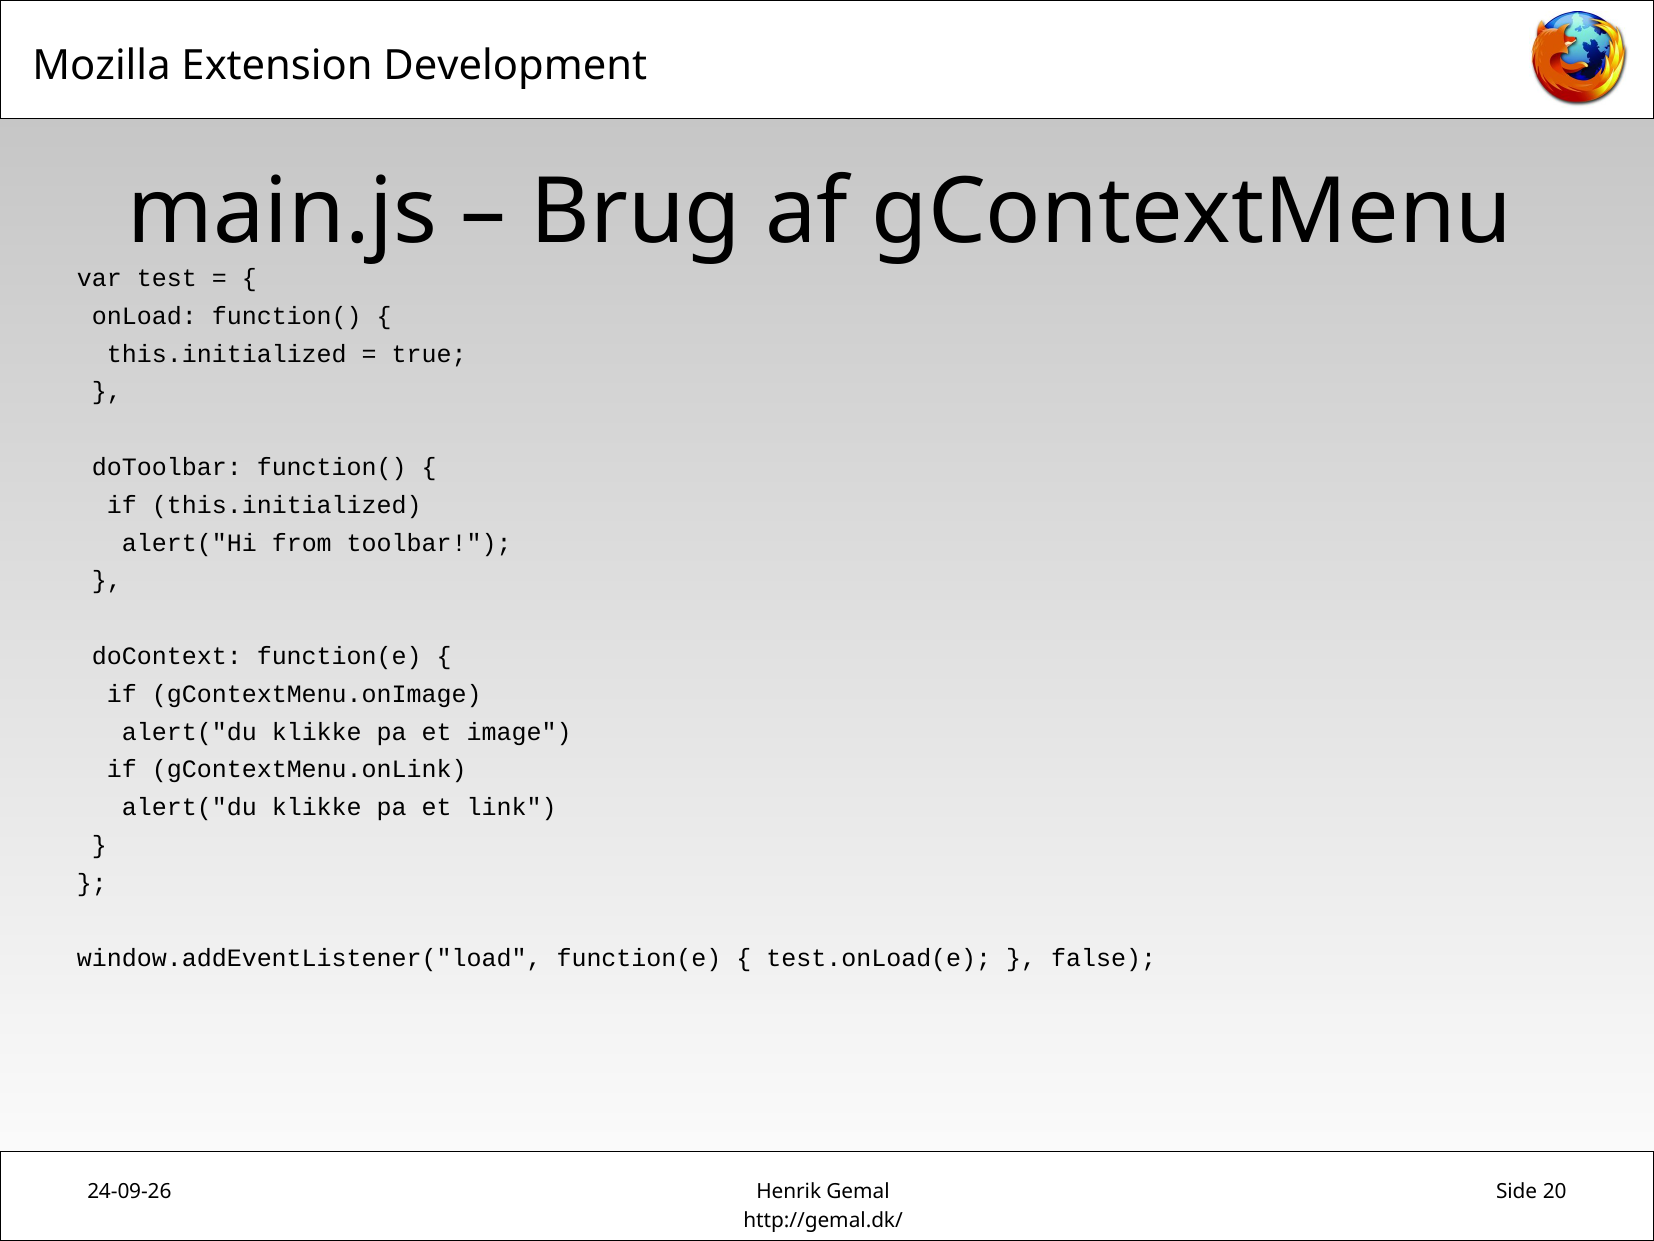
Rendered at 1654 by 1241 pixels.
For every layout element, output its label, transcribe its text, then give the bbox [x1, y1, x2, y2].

title main.js – Brug af gContextMenu [76, 147, 1565, 265]
picture [1529, 11, 1630, 108]
list var test = { onLoad: function() { this.initialized = true; }, doToolbar: function() { if (this.initialized) alert("Hi from toolbar!"); }, doContext: function(e) { if (gContextMenu.onImage) alert("du klikke pa et image") if (gContextMenu.onLink) alert("du klikke pa et link") } }; window.addEventListener("load", function(e) { test.onLoad(e); }, false); [59, 265, 1595, 1152]
